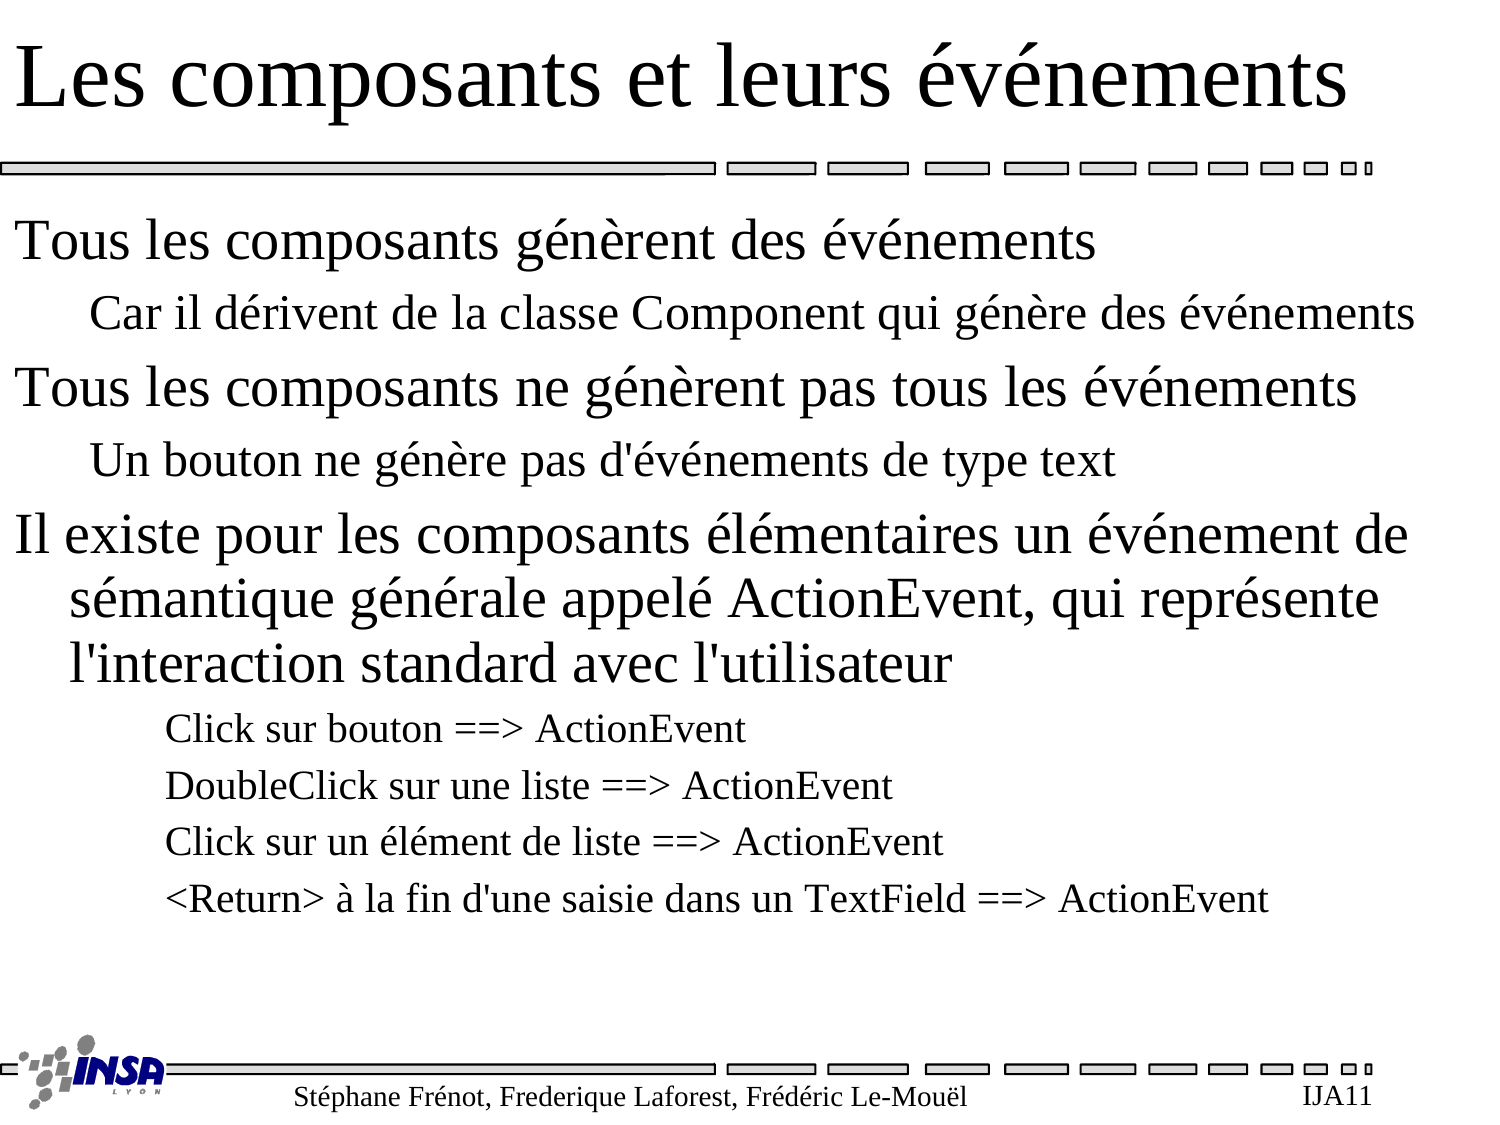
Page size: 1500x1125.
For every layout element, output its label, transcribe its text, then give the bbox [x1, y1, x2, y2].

title Les composants et leurs événements [0, 0, 1500, 151]
list Tous les composants génèrent des événements Car il dérivent de la classe Component qui génère des événements Tous les composants ne génèrent pas tous les événements Un bouton ne génère pas d'événements de type text Il existe pour les composants élémentaires un événement de sémantique générale appelé ActionEvent, qui représente l'interaction standard avec l'utilisateur Click sur bouton ==> ActionEvent DoubleClick sur une liste ==> ActionEvent Click sur un élément de liste ==> ActionEvent <Return> à la fin d'une saisie dans un TextField ==> ActionEvent [0, 200, 1500, 981]
